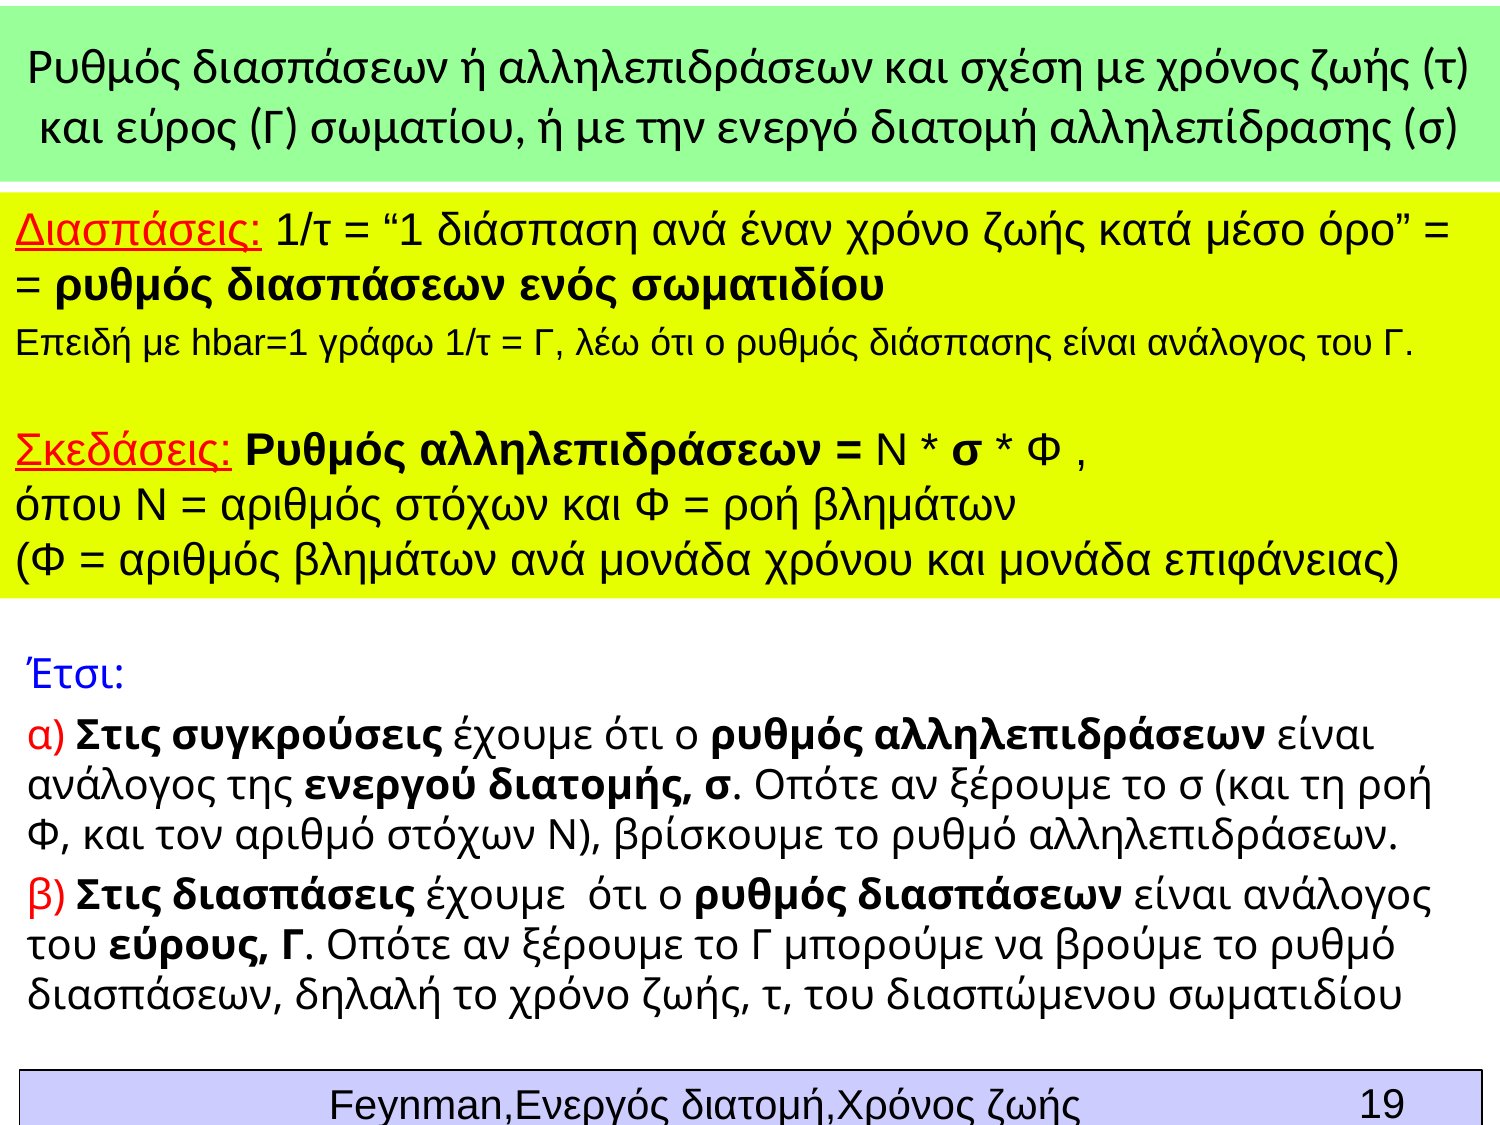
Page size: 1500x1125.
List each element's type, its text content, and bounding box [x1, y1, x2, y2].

text_box Ρυθμός διασπάσεων ή αλληλεπιδράσεων και σχέση με χρόνος ζωής (τ) και εύρος (Γ) σωματίου, ή με την ενεργό διατομή αλληλεπίδρασης (σ) [0, 5, 1500, 182]
text_box Έτσι: α) Στις συγκρούσεις έχουμε ότι ο ρυθμός αλληλεπιδράσεων είναι ανάλογος της ενεργού διατομής, σ. Οπότε αν ξέρουμε το σ (και τη ροή Φ, και τον αριθμό στόχων Ν), βρίσκουμε το ρυθμό αλληλεπιδράσεων. β) Στις διασπάσεις έχουμε ότι ο ρυθμός διασπάσεων είναι ανάλογος του εύρους, Γ. Οπότε αν ξέρουμε το Γ μπορούμε να βρούμε το ρυθμό διασπάσεων, δηλαλή το χρόνο ζωής, τ, του διασπώμενου σωματιδίου [11, 599, 1475, 1125]
text_box Διασπάσεις: 1/τ = “1 διάσπαση ανά έναν χρόνο ζωής κατά μέσο όρο” = = ρυθμός διασπάσεων ενός σωματιδίου Επειδή με hbar=1 γράφω 1/τ = Γ, λέω ότι ο ρυθμός διάσπασης είναι ανάλογος του Γ. Σκεδάσεις: Ρυθμός αλληλεπιδράσεων = Ν * σ * Φ , όπου Ν = αριθμός στόχων και Φ = ροή βλημάτων (Φ = αριθμός βλημάτων ανά μονάδα χρόνου και μονάδα επιφάνειας) [0, 192, 1500, 599]
